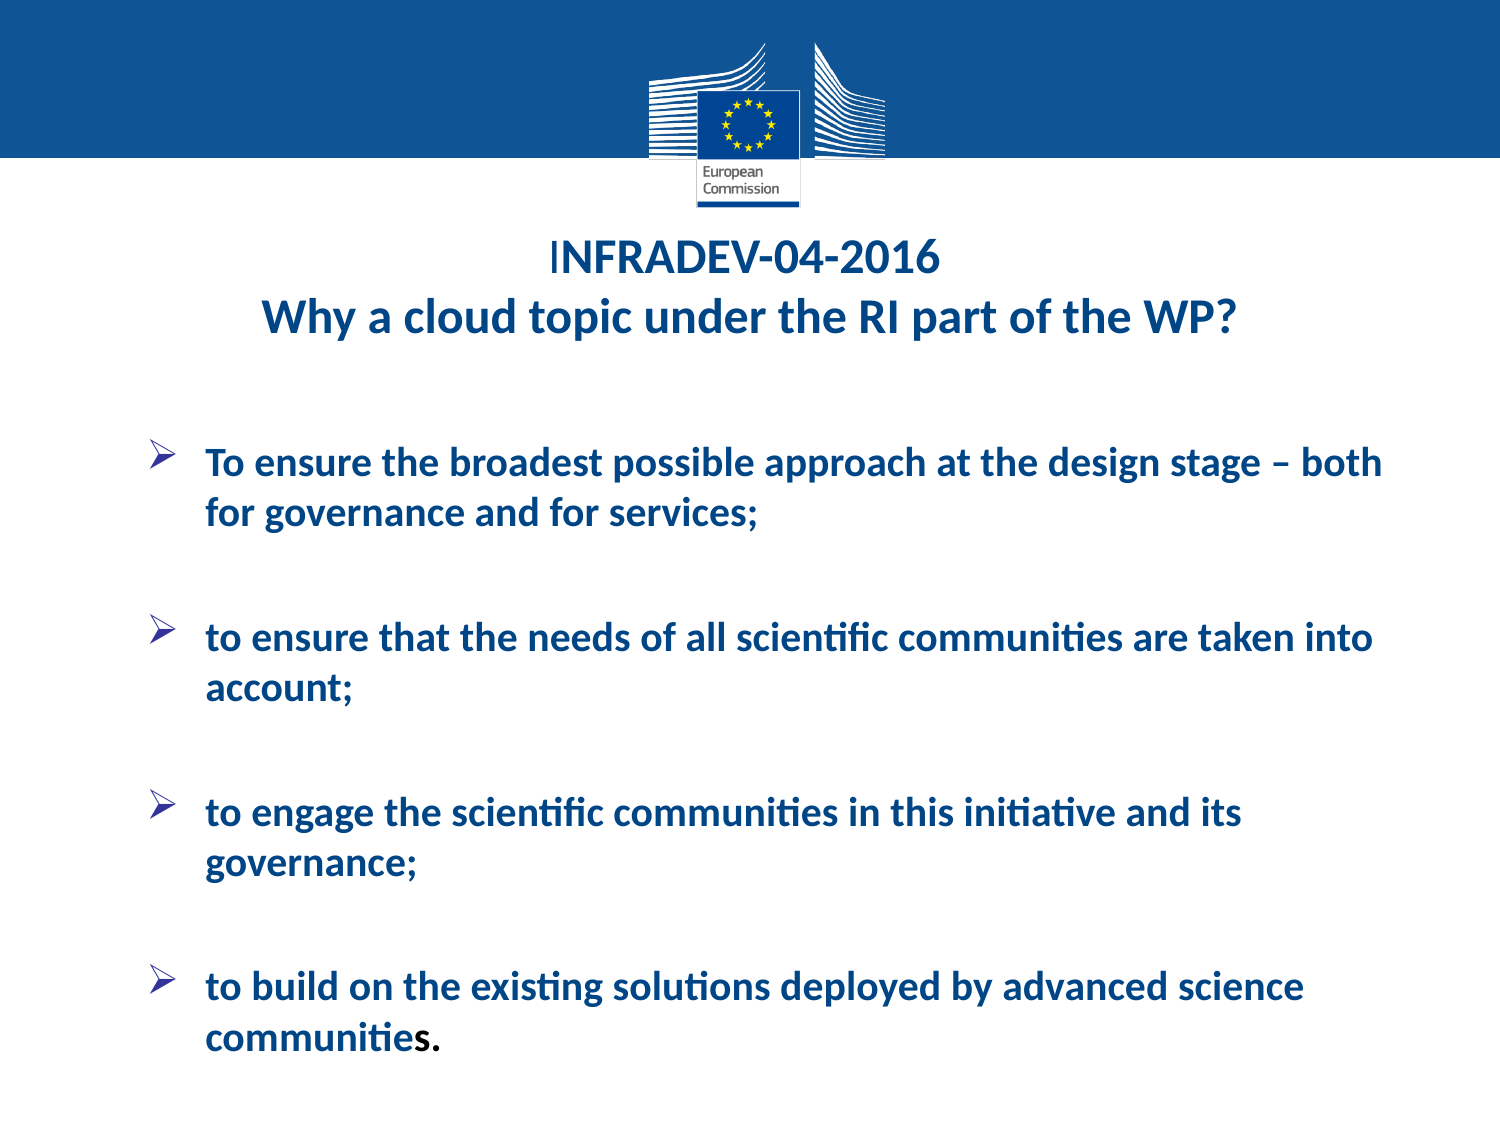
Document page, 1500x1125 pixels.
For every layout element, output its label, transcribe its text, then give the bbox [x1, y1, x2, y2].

title INFRADEV-04-2016 Why a cloud topic under the RI part of the WP? [0, 212, 1500, 355]
list To ensure the broadest possible approach at the design stage – both for governance and for services; to ensure that the needs of all scientific communities are taken into account; to engage the scientific communities in this initiative and its governance; to build on the existing solutions deployed by advanced science communities. [65, 376, 1452, 1050]
picture [649, 42, 885, 208]
